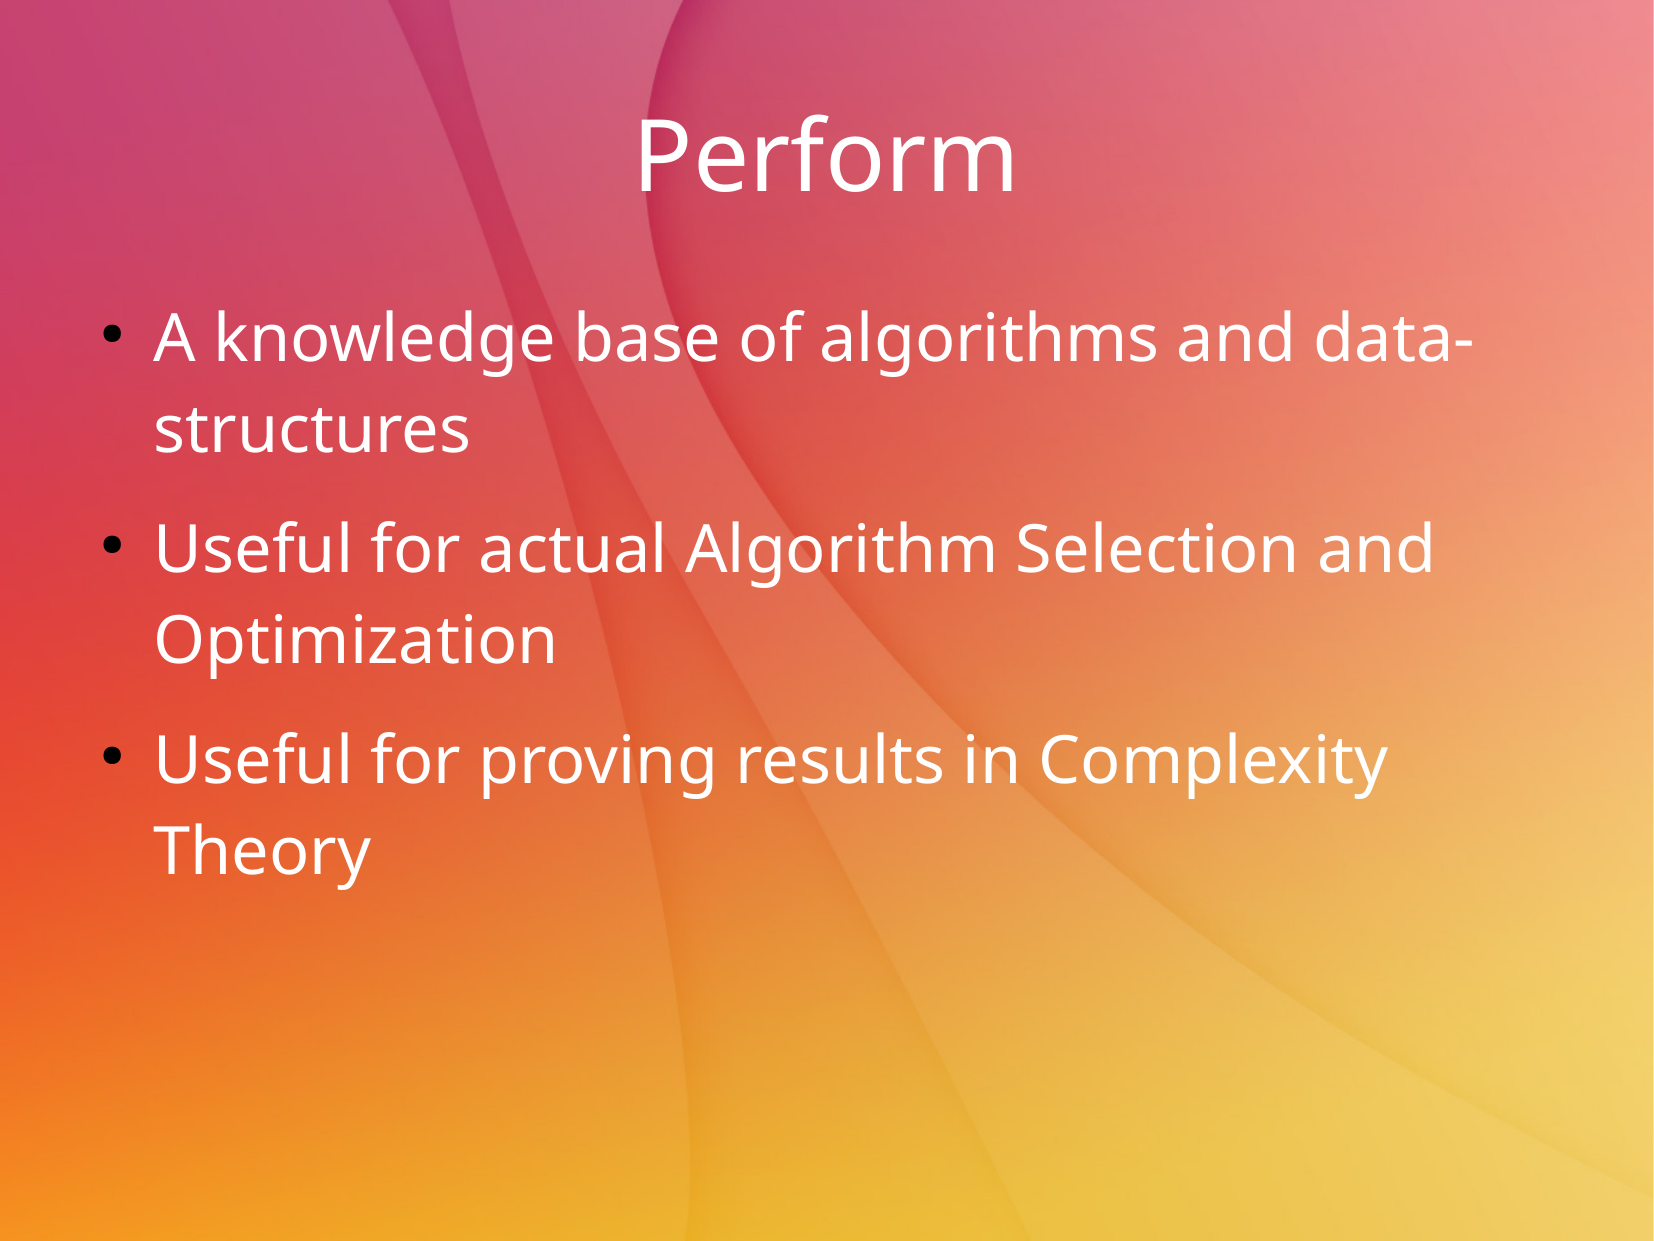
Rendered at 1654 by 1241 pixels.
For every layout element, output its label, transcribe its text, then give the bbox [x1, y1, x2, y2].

title Perform [82, 56, 1571, 250]
picture [0, 0, 1654, 1241]
list A knowledge base of algorithms and data-structures Useful for actual Algorithm Selection and Optimization Useful for proving results in Complexity Theory [82, 290, 1571, 1094]
